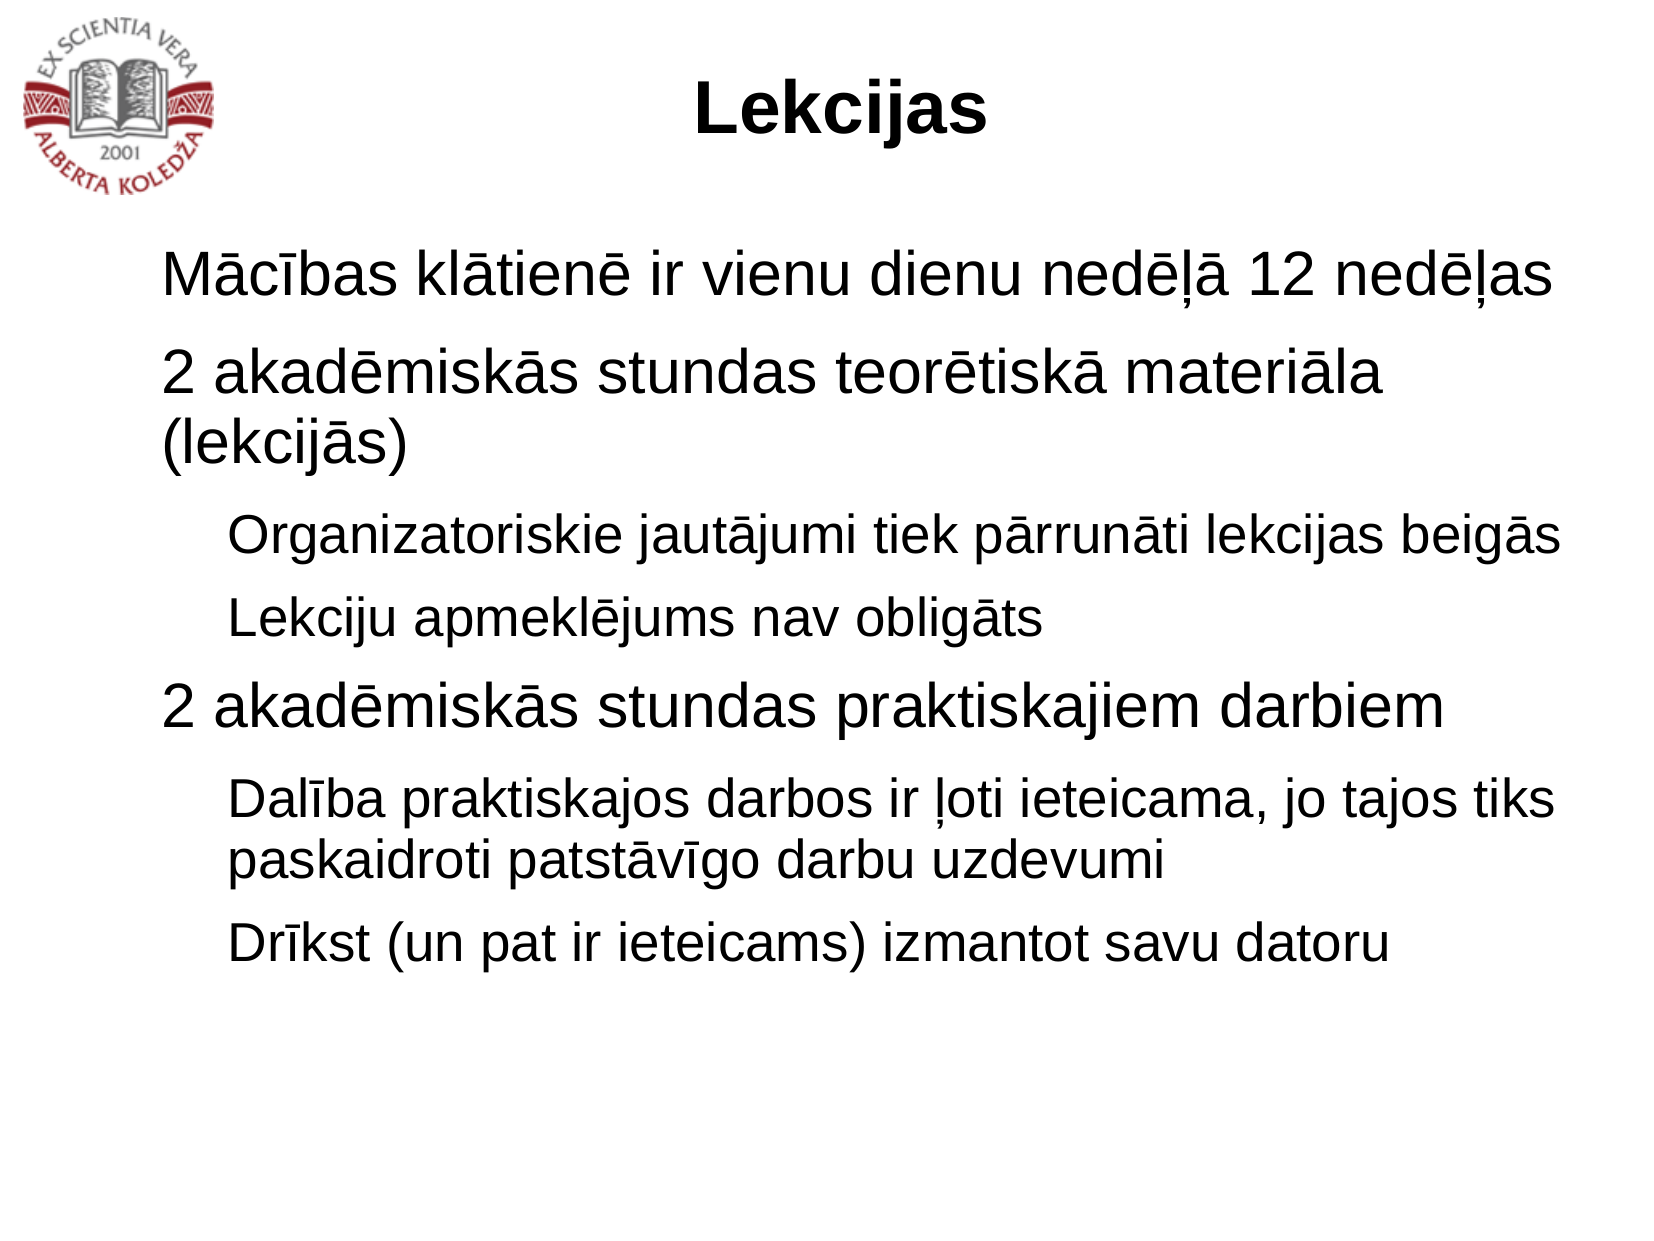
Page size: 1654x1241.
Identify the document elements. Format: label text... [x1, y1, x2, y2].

list Mācības klātienē ir vienu dienu nedēļā 12 nedēļas 2 akadēmiskās stundas teorētiskā materiāla (lekcijās) Organizatoriskie jautājumi tiek pārrunāti lekcijas beigās Lekciju apmeklējums nav obligāts 2 akadēmiskās stundas praktiskajiem darbiem Dalība praktiskajos darbos ir ļoti ieteicama, jo tajos tiks paskaidroti patstāvīgo darbu uzdevumi Drīkst (un pat ir ieteicams) izmantot savu datoru [94, 238, 1583, 1058]
title Lekcijas [206, 49, 1477, 166]
picture [23, 17, 214, 195]
